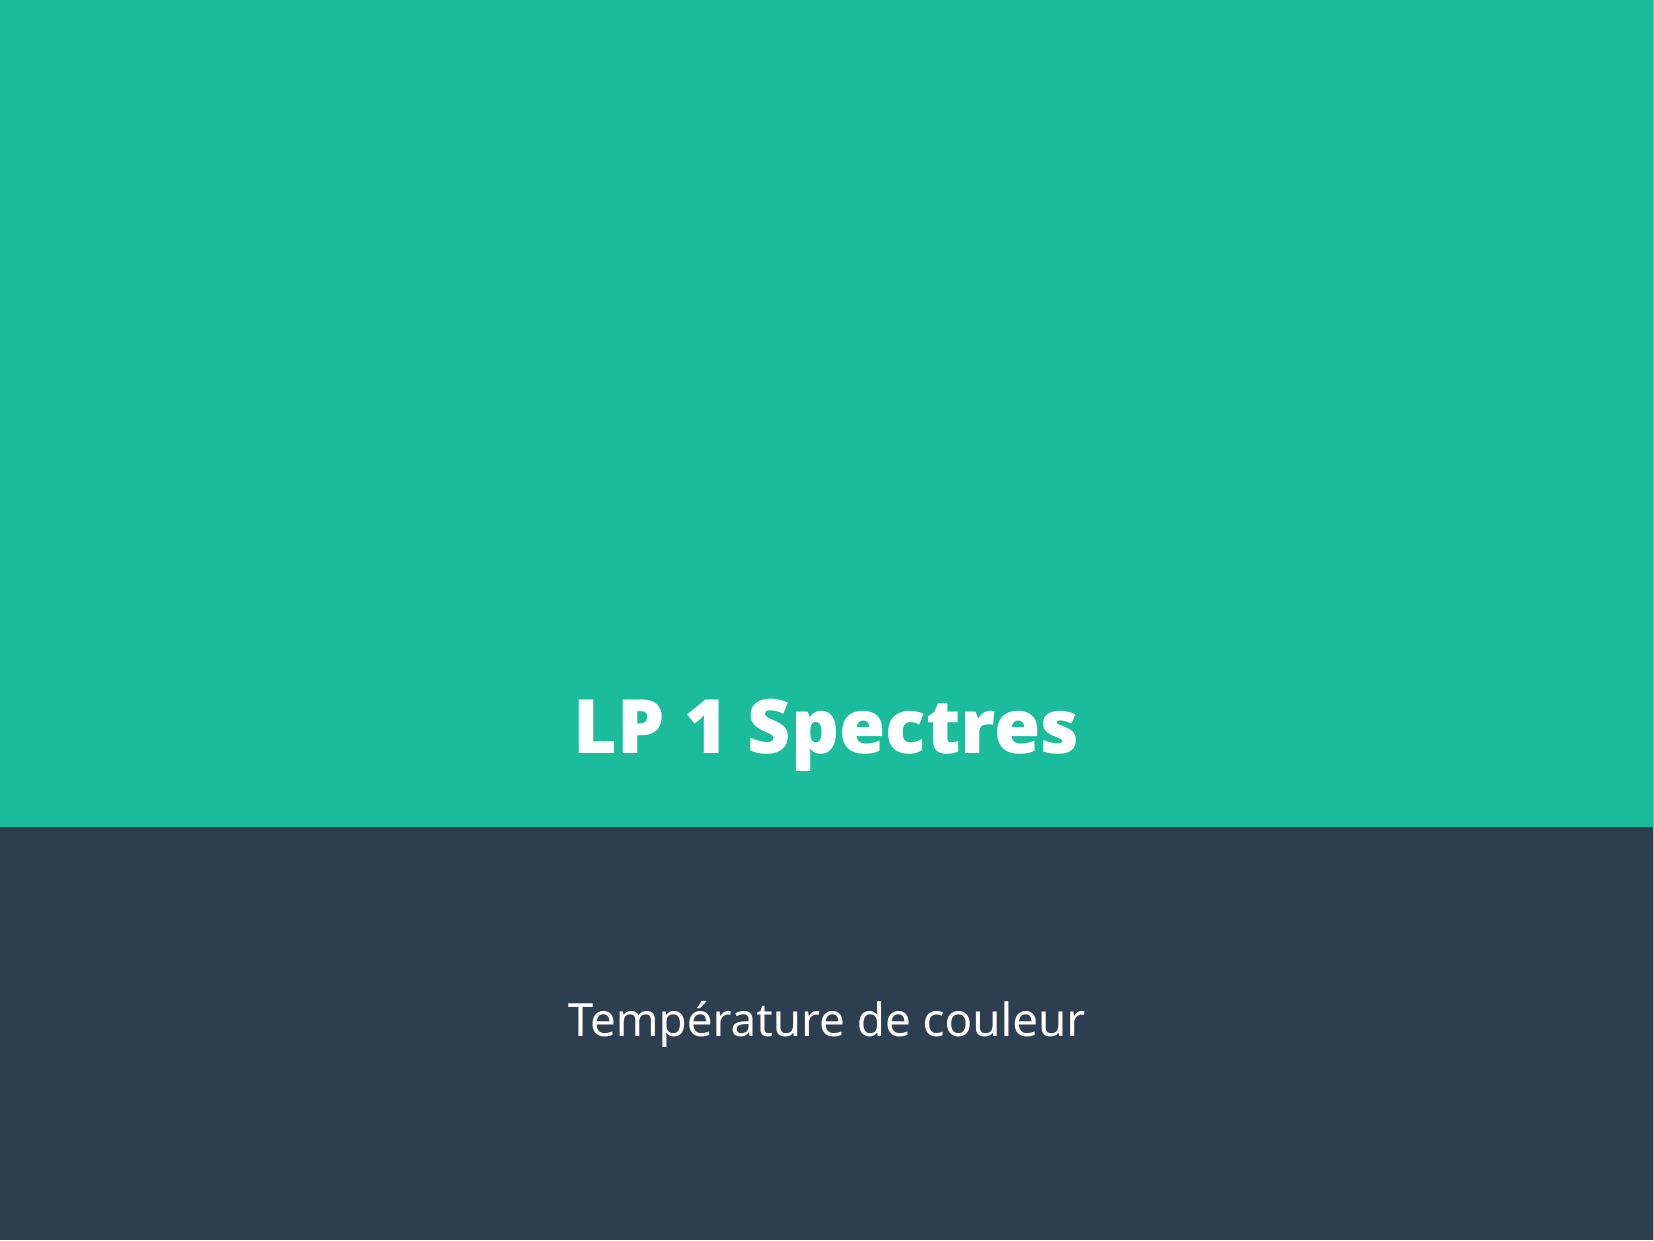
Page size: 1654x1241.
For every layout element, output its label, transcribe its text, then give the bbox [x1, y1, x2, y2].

title LP 1 Spectres [59, 620, 1595, 778]
subtitle Température de couleur [59, 856, 1595, 1182]
